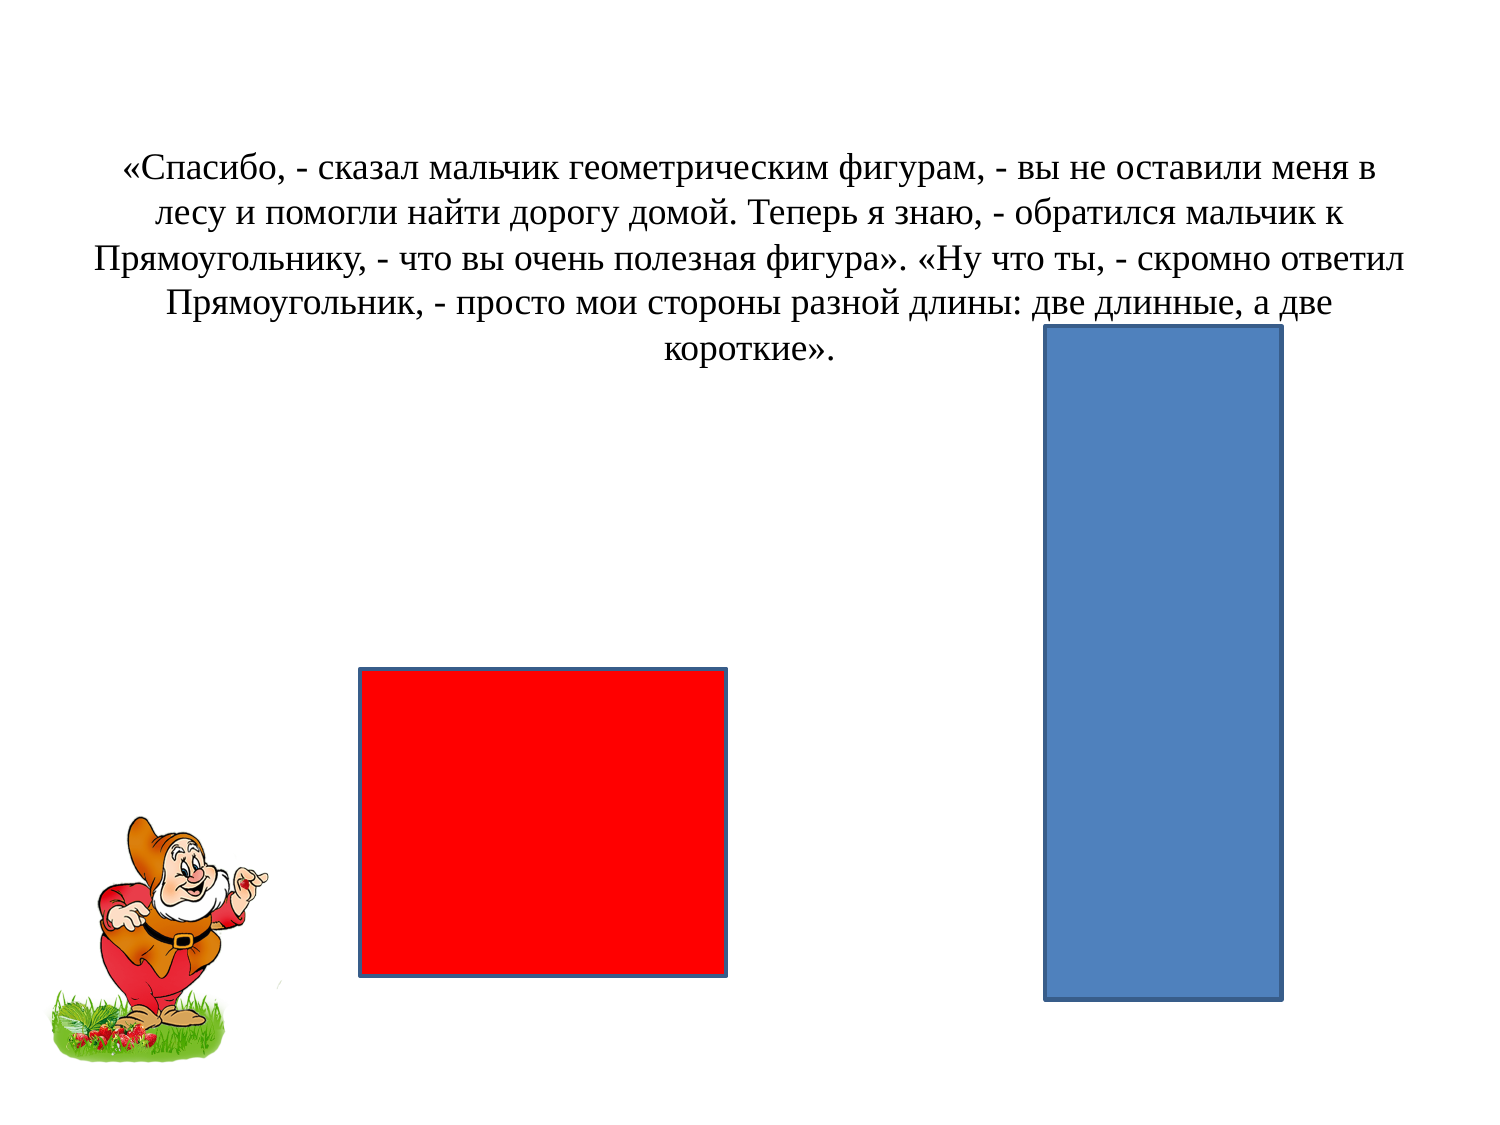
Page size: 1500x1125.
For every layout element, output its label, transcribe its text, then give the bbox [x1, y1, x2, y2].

text_box [360, 669, 726, 976]
picture [41, 810, 374, 1063]
text_box [1045, 326, 1282, 1000]
title «Спасибо, - сказал мальчик геометрическим фигурам, - вы не оставили меня в лесу и помогли найти дорогу домой. Теперь я знаю, - обратился мальчик к Прямоугольнику, - что вы очень полезная фигура». «Ну что ты, - скромно ответил Прямоугольник, - просто мои стороны разной длины: две длинные, а две короткие». [75, 45, 1426, 233]
